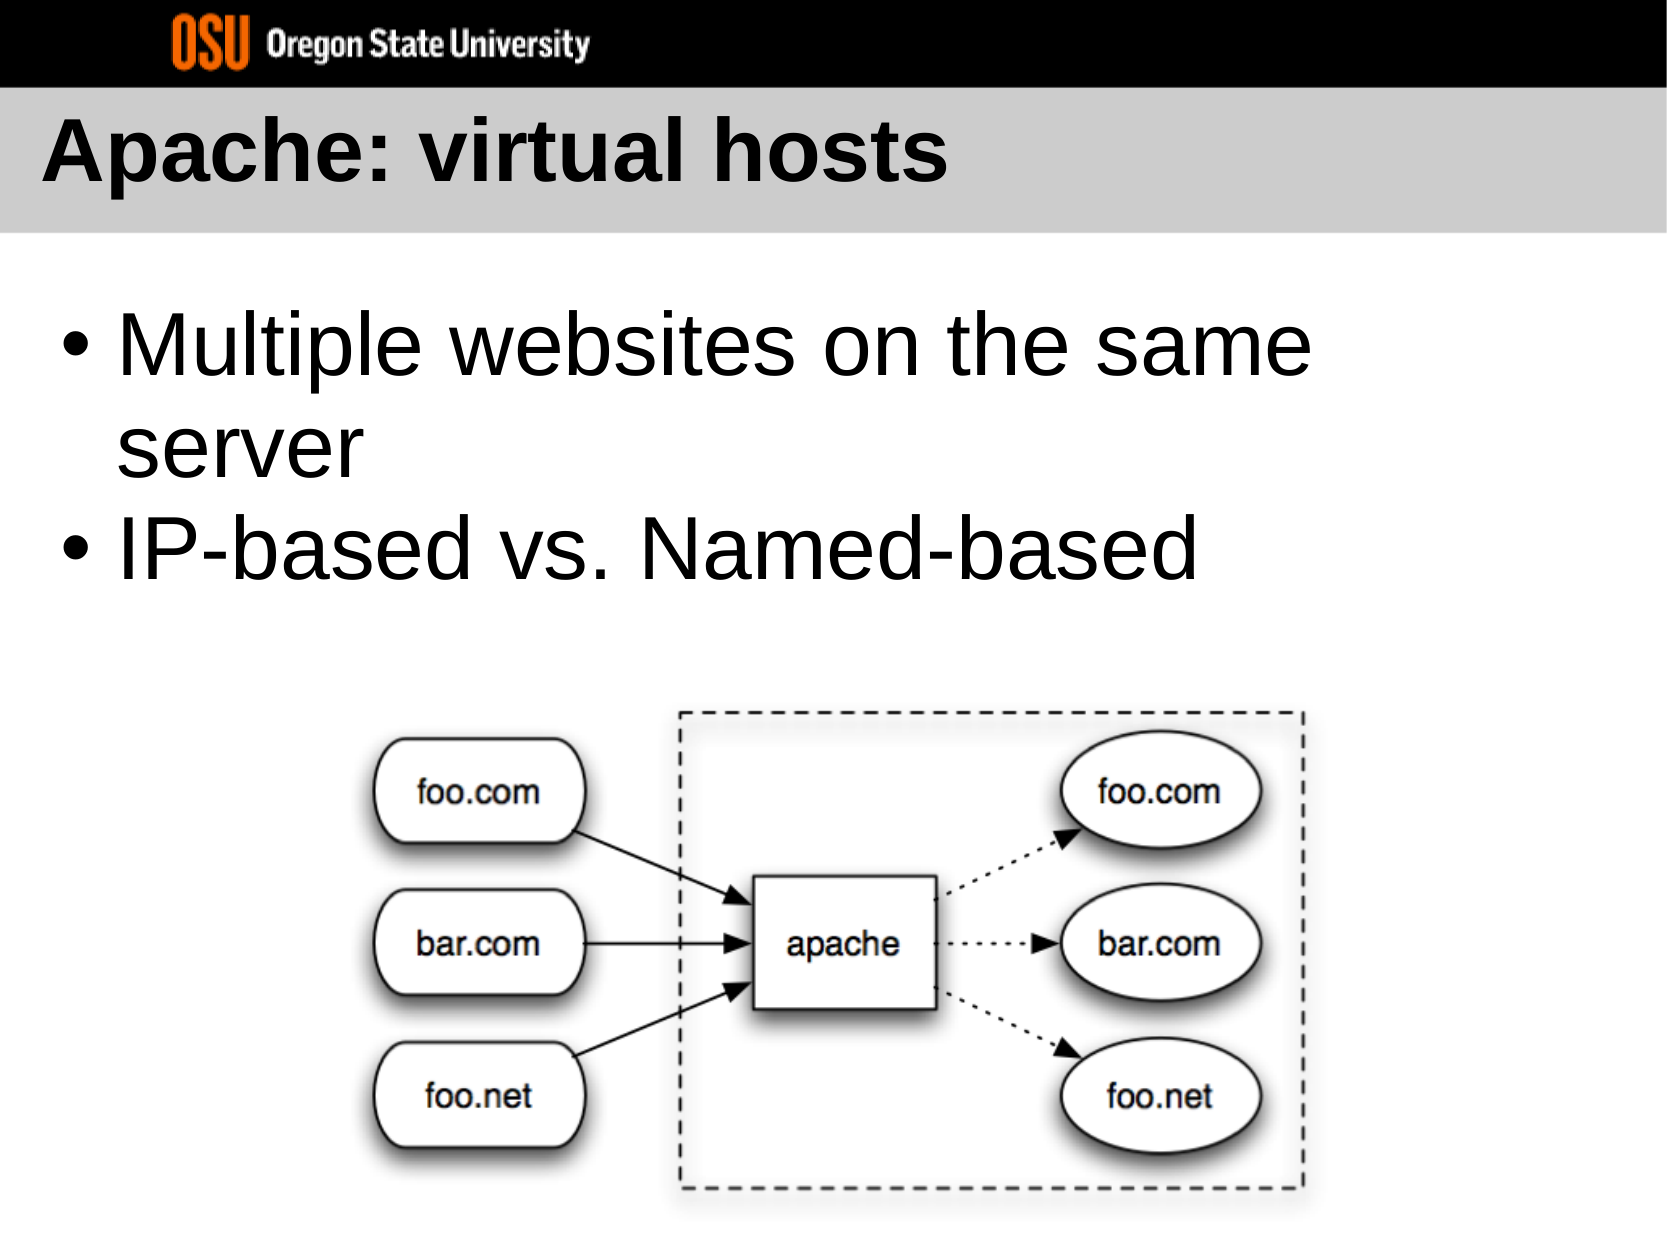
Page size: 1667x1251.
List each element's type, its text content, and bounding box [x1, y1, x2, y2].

title Apache: virtual hosts [40, 99, 1625, 249]
list Multiple websites on the same server IP-based vs. Named-based [41, 294, 1516, 607]
picture [0, 0, 1667, 1251]
